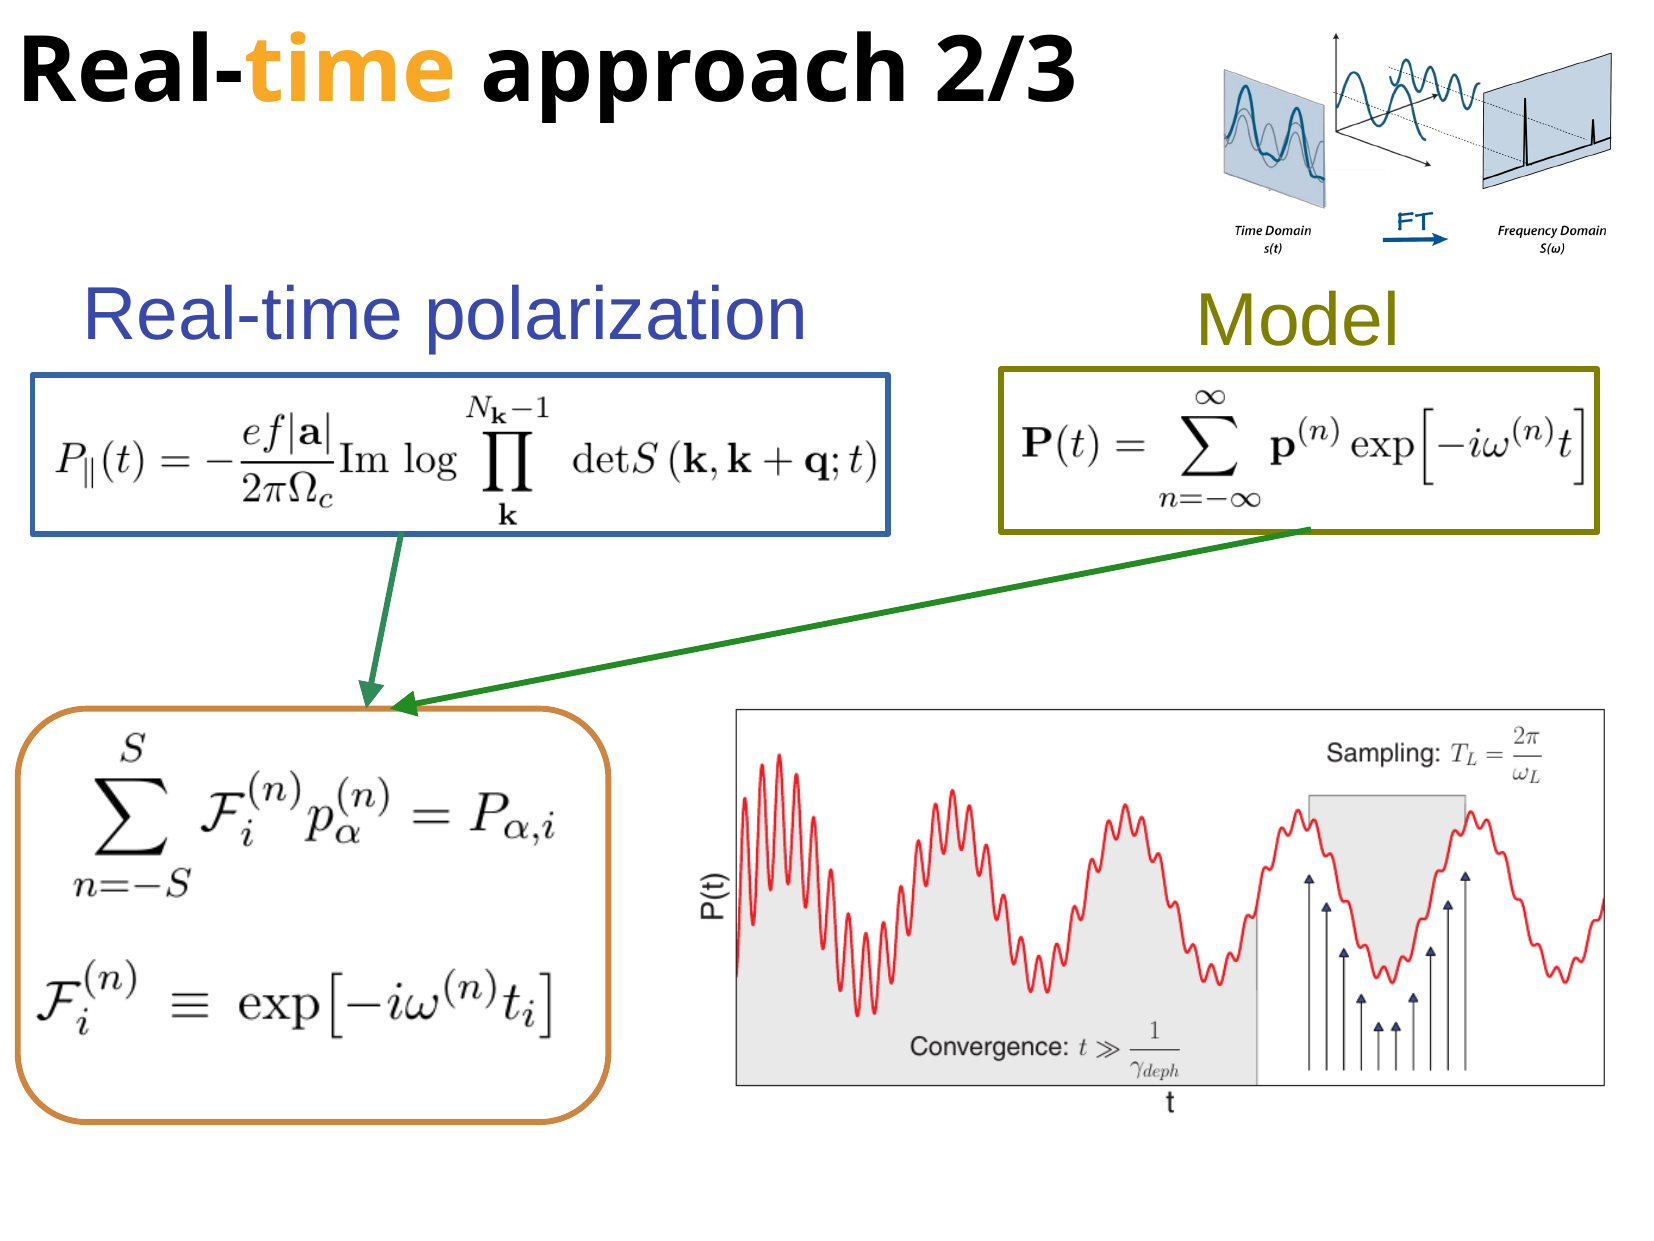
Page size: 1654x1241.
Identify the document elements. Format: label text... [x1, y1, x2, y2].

picture [21, 712, 591, 909]
text_box Model [1181, 270, 1430, 360]
title Real-time approach 2/3 [0, 45, 1111, 136]
picture [681, 684, 1630, 1134]
text_box Real-time polarization [67, 264, 839, 355]
picture [35, 377, 885, 532]
picture [1003, 372, 1595, 530]
picture [17, 708, 65, 756]
picture [1207, 21, 1636, 271]
picture [561, 708, 591, 726]
picture [21, 933, 559, 1041]
